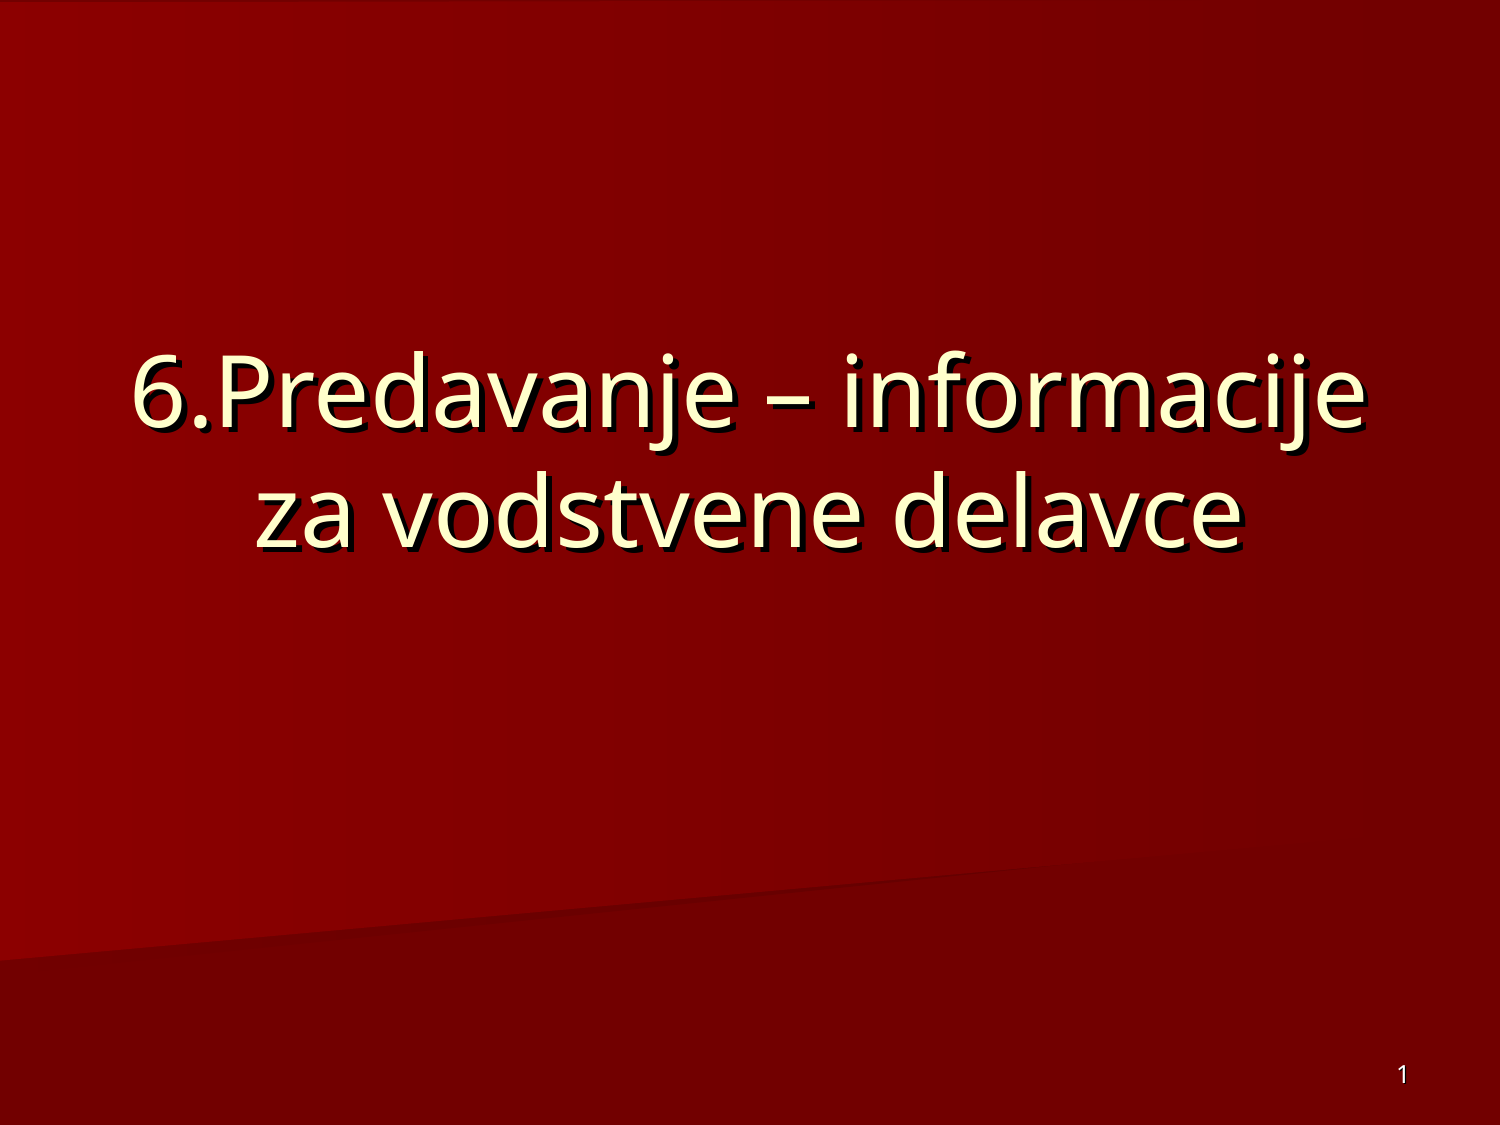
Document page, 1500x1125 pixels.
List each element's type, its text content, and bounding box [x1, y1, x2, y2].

title 6.Predavanje – informacije za vodstvene delavce [112, 289, 1388, 575]
